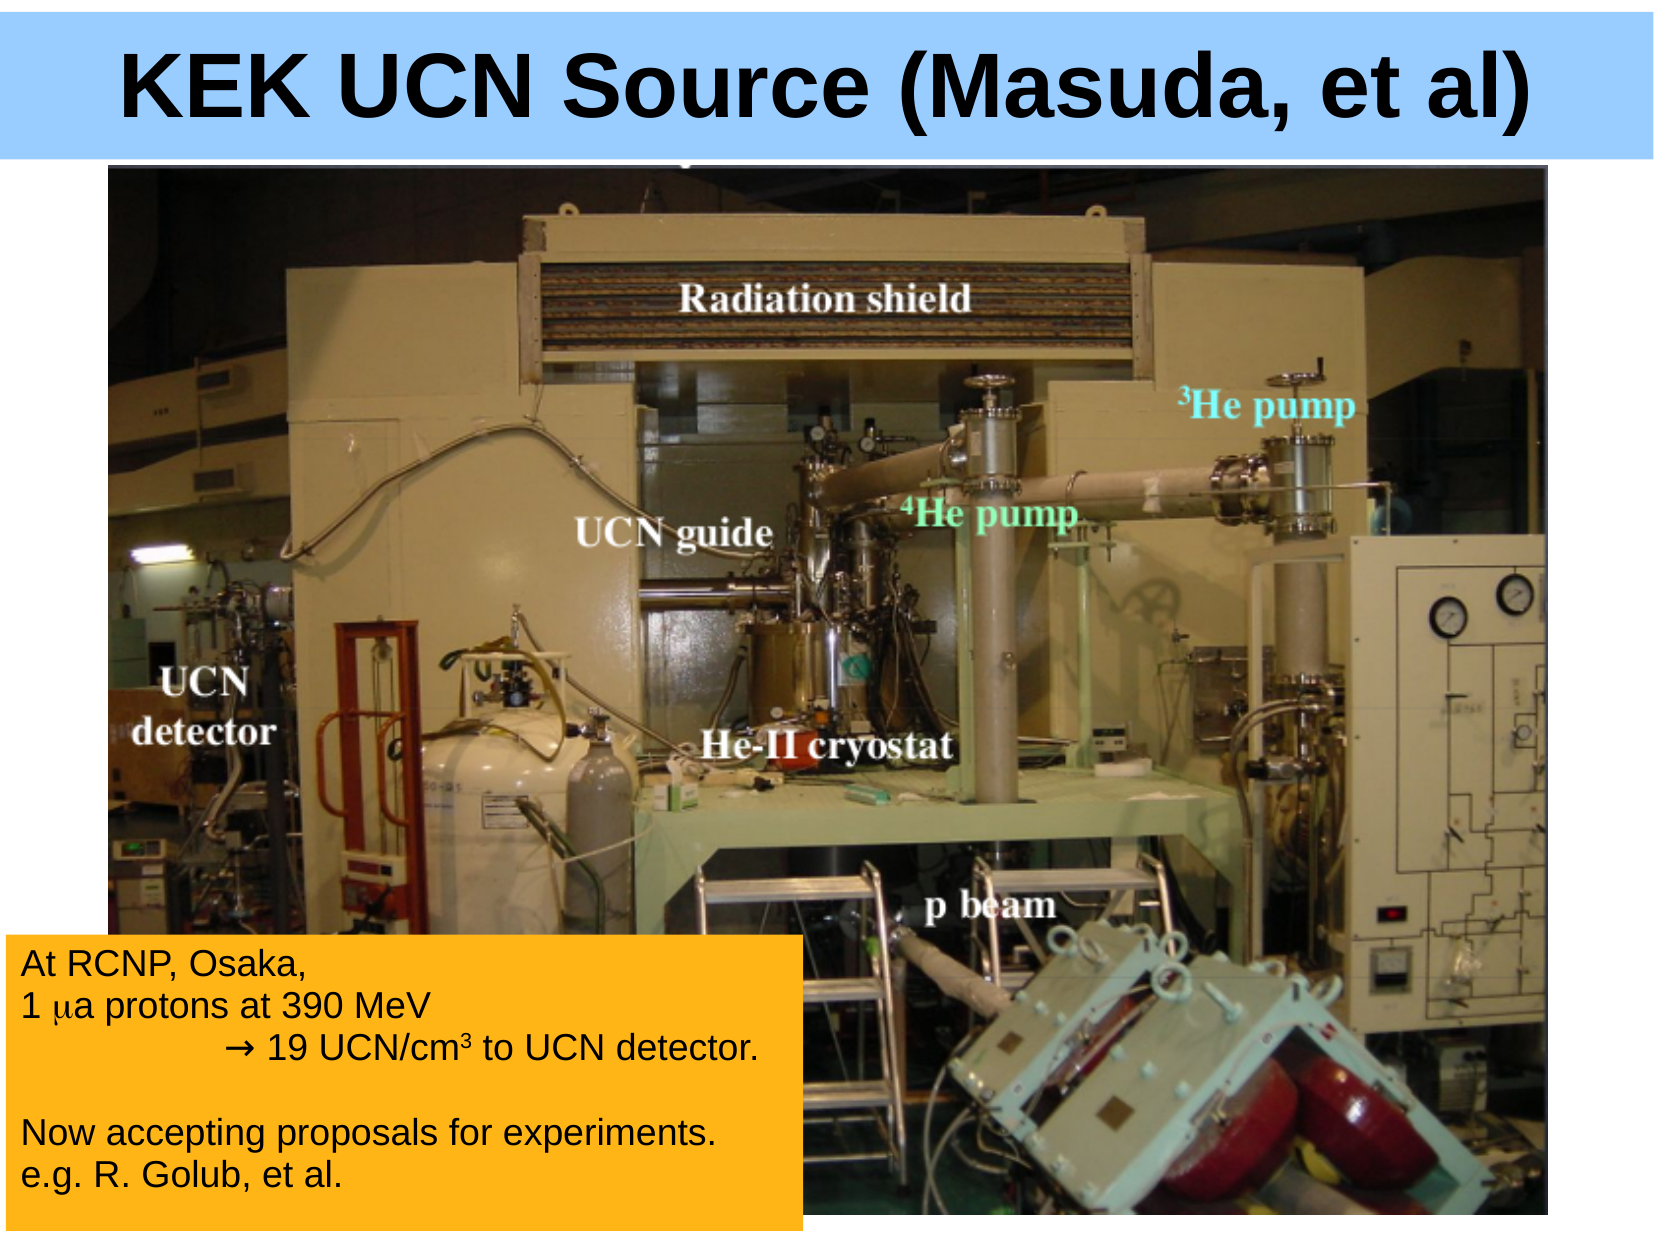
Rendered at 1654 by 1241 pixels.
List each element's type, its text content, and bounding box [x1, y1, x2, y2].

text_box At RCNP, Osaka, 1 a protons at 390 MeV → 19 UCN/cm3 to UCN detector. Now accepting proposals for experiments. e.g. R. Golub, et al. [5, 934, 804, 1231]
title KEK UCN Source (Masuda, et al) [0, 11, 1654, 160]
picture [108, 165, 1548, 1215]
